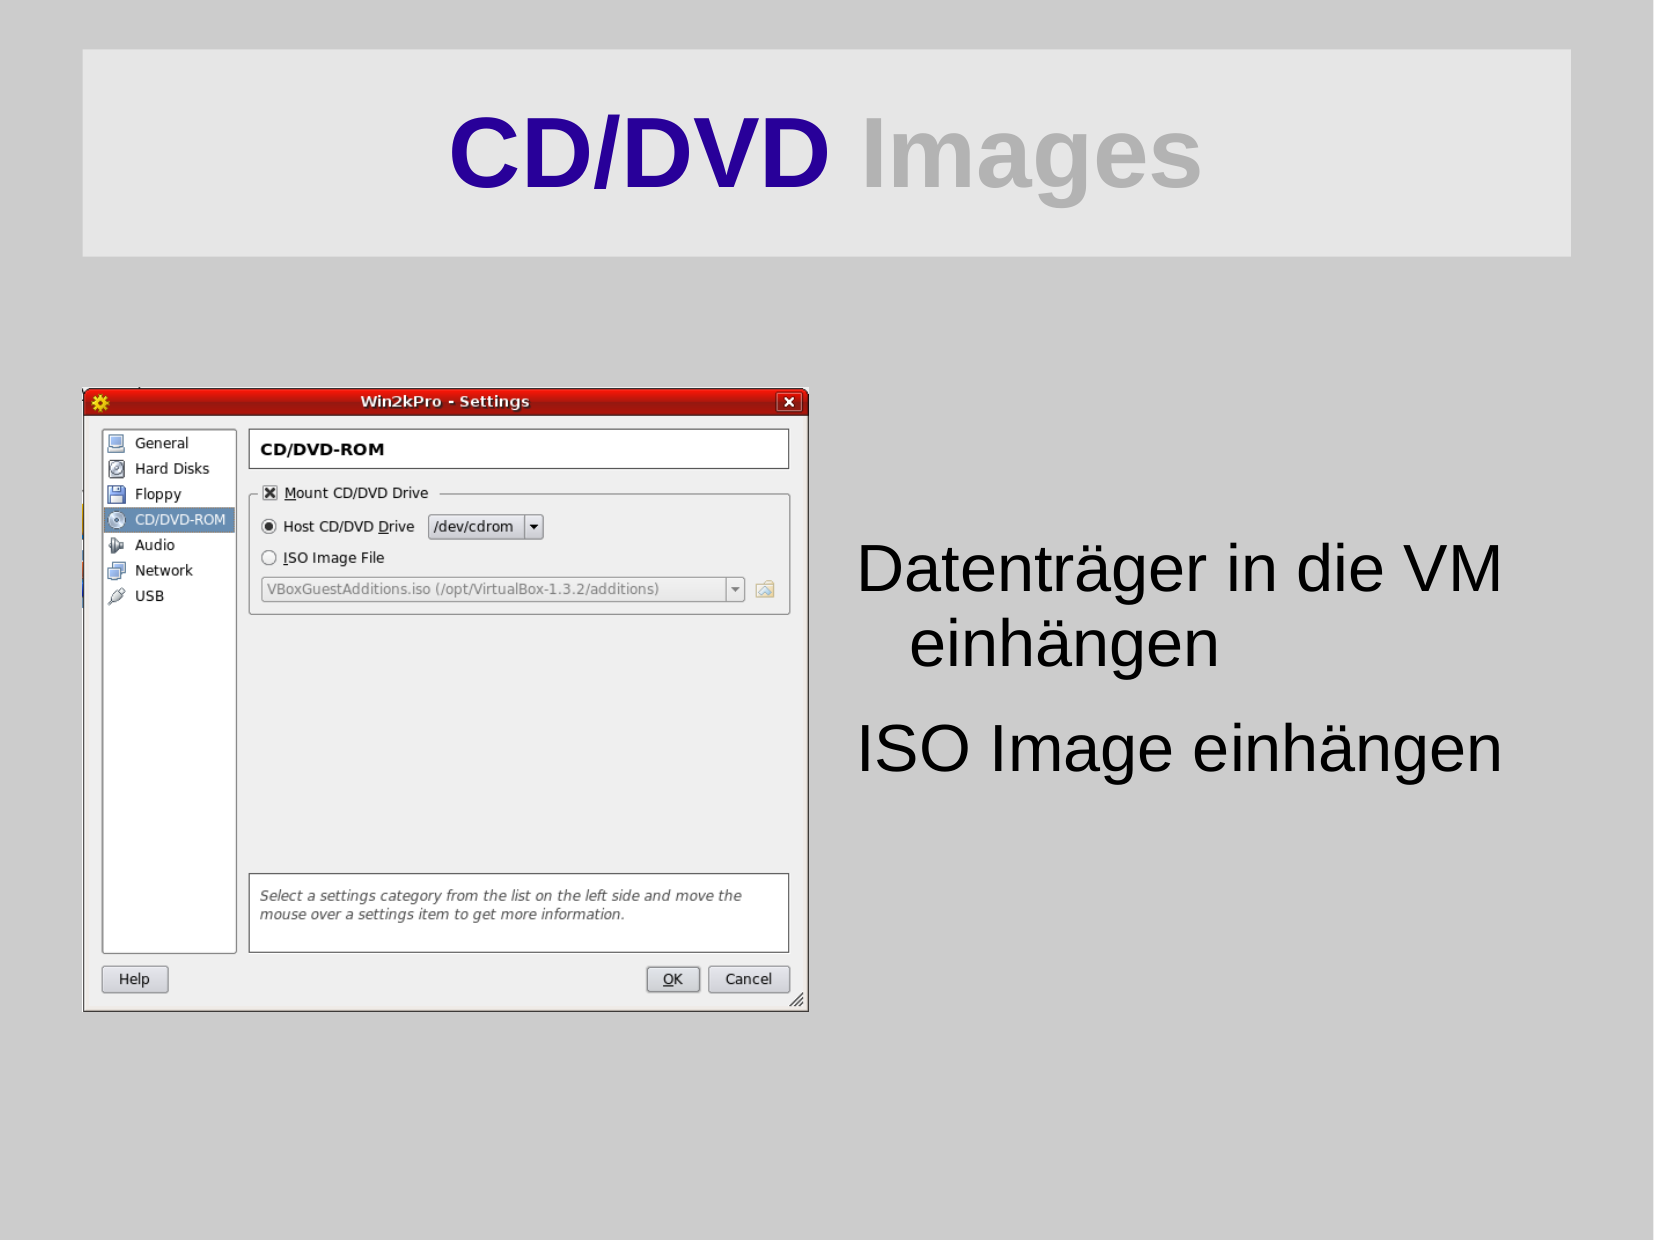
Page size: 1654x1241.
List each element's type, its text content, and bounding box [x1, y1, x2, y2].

title CD/DVD Images [82, 49, 1571, 257]
list Datenträger in die VM einhängen ISO Image einhängen [838, 531, 1565, 862]
picture [82, 387, 809, 1012]
